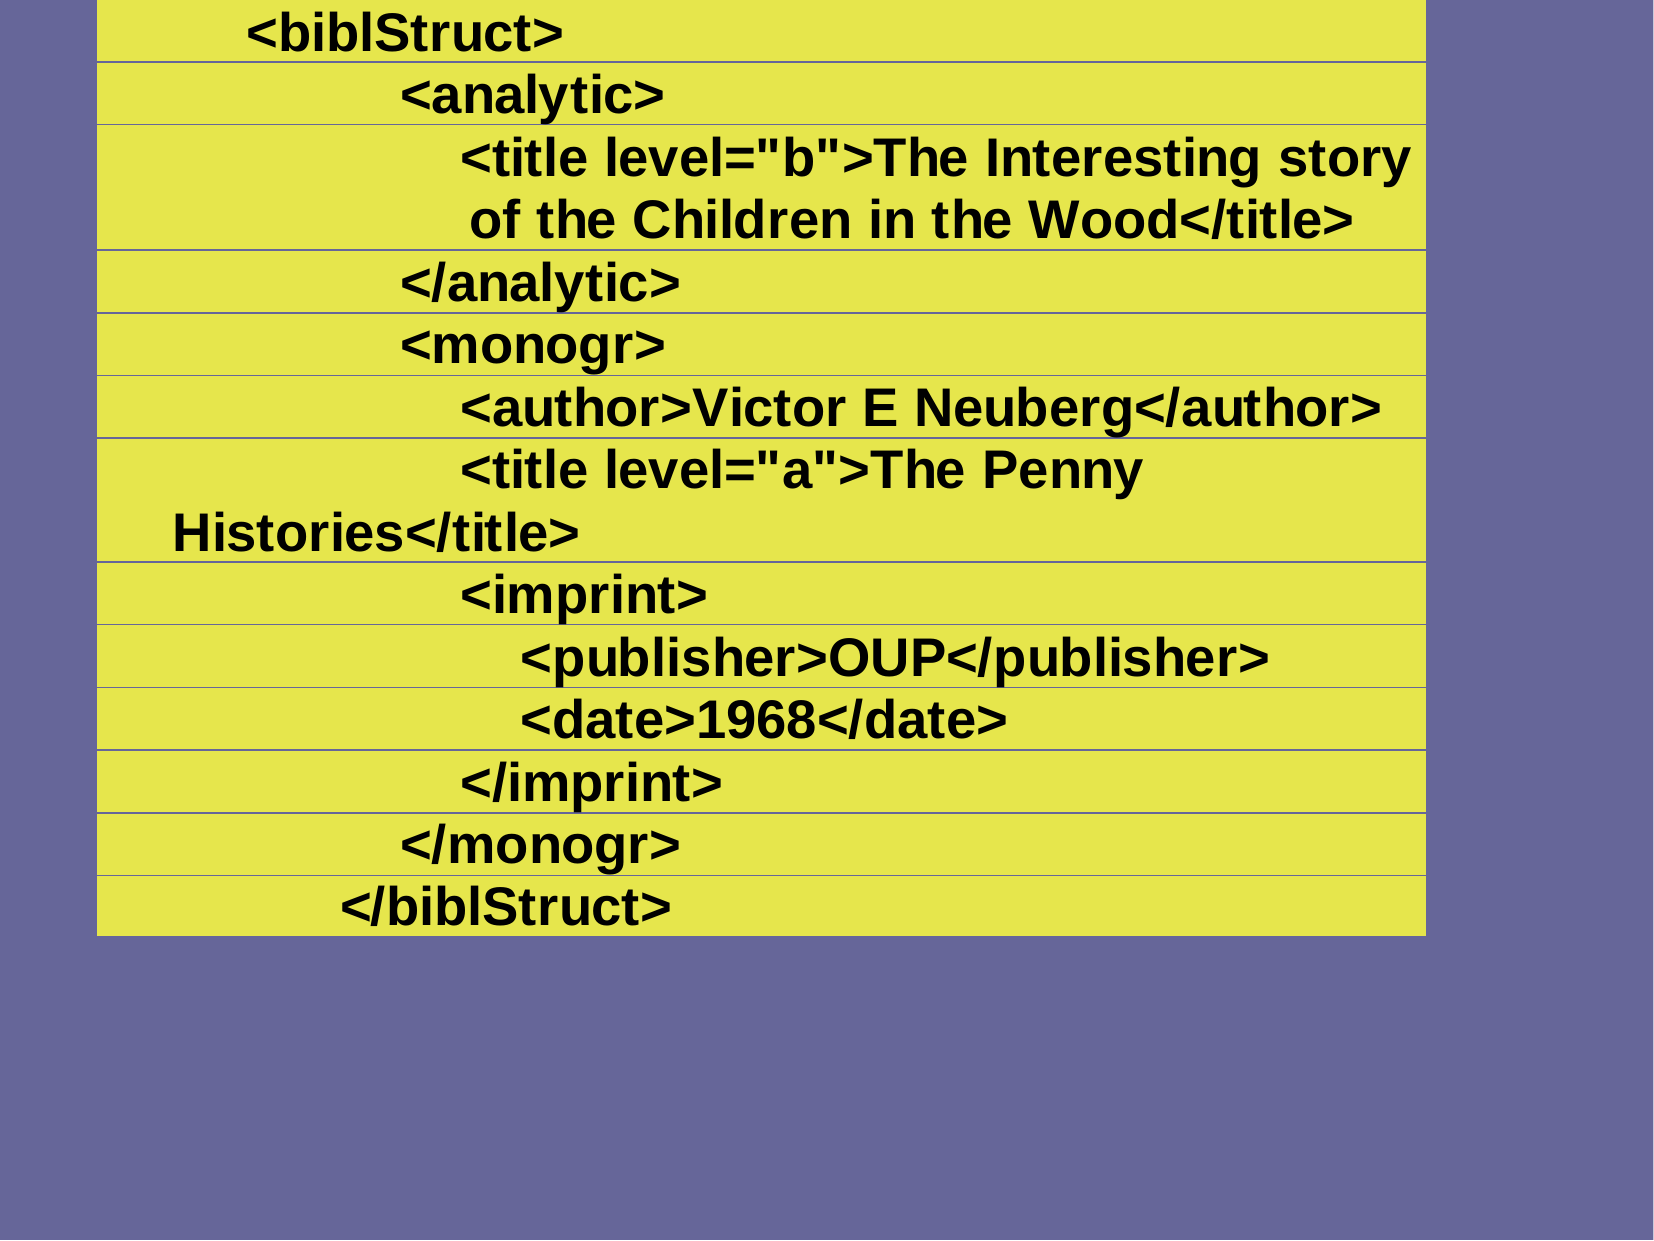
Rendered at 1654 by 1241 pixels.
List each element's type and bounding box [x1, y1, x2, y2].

chart [96, 0, 1428, 1161]
